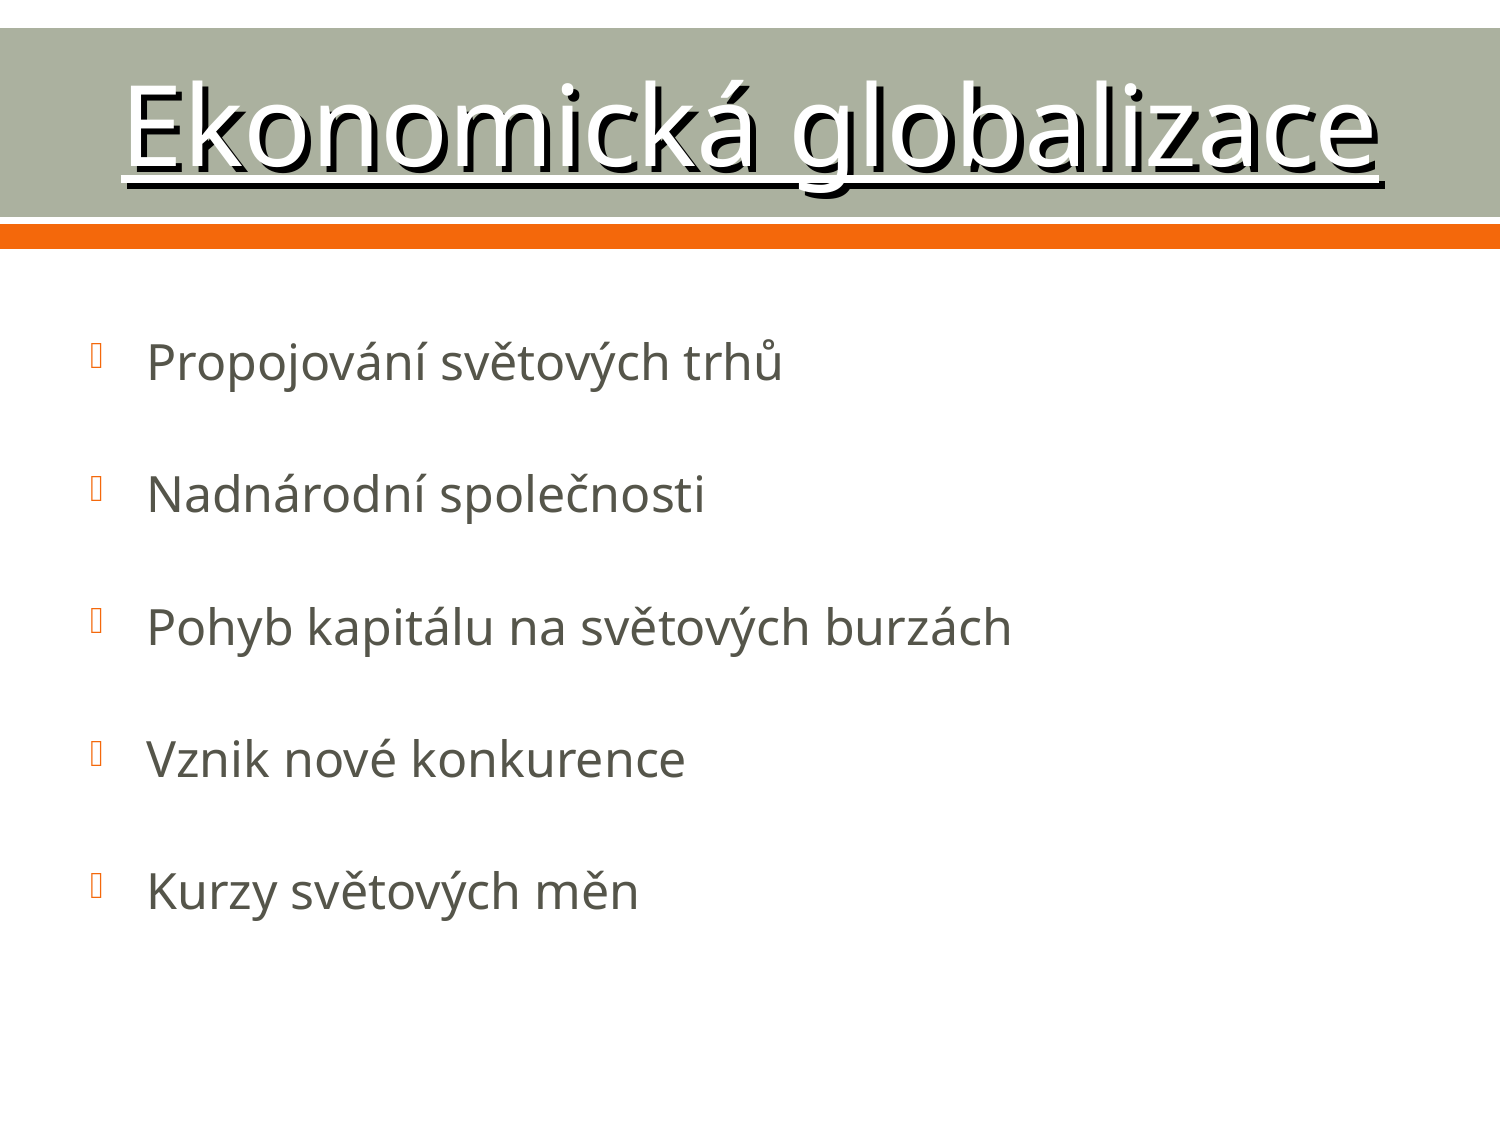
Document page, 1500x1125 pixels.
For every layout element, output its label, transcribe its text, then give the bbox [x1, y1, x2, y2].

list Propojování světových trhů Nadnárodní společnosti Pohyb kapitálu na světových burzách Vznik nové konkurence Kurzy světových měn [75, 262, 1426, 1005]
title Ekonomická globalizace [75, 29, 1426, 213]
